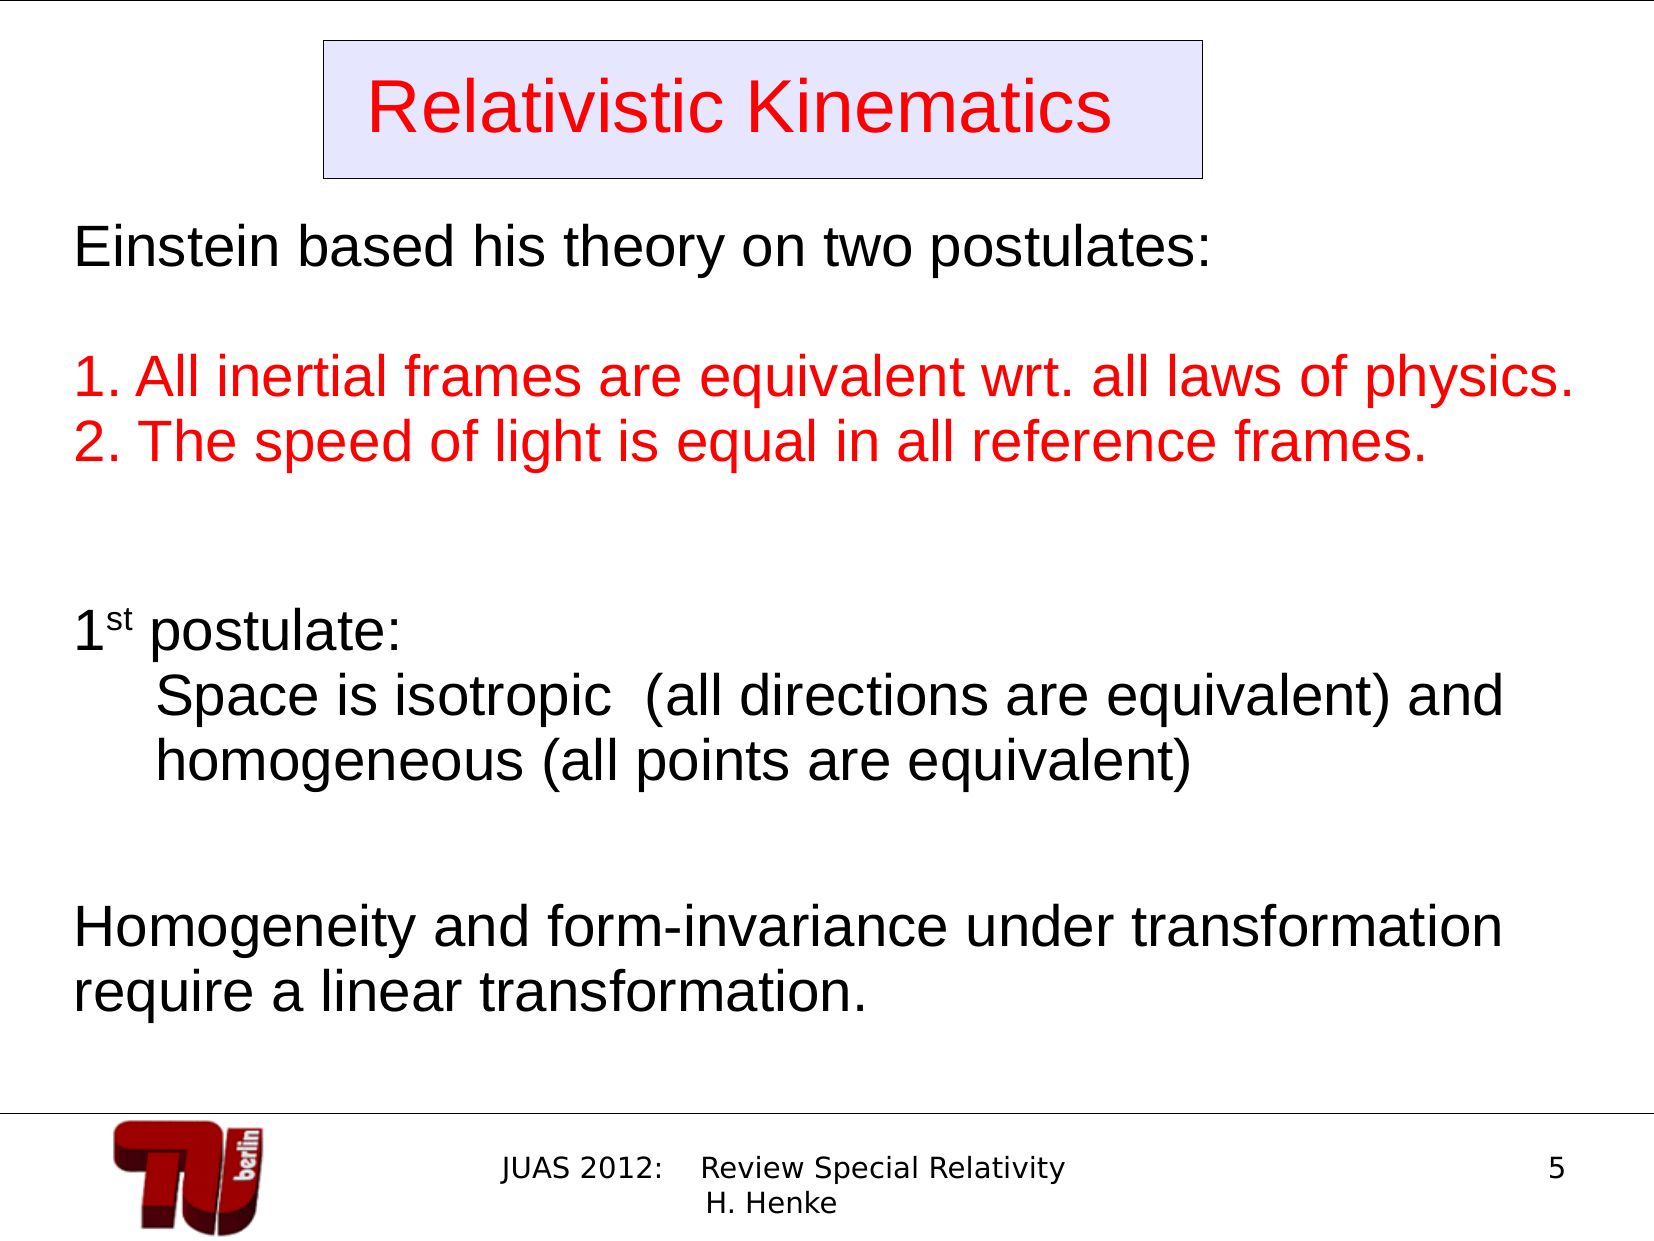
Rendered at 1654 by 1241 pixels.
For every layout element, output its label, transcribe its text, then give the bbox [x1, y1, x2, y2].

text_box Einstein based his theory on two postulates: 1. All inertial frames are equivalent wrt. all laws of physics. 2. The speed of light is equal in all reference frames. [59, 206, 1625, 481]
picture [112, 1119, 265, 1238]
text_box Relativistic Kinematics [352, 56, 1238, 156]
text_box 1st postulate: Space is isotropic (all directions are equivalent) and homogeneous (all points are equivalent) [59, 590, 1654, 867]
text_box [323, 40, 1203, 179]
text_box Homogeneity and form-invariance under transformation require a linear transformation. [59, 885, 1536, 1031]
